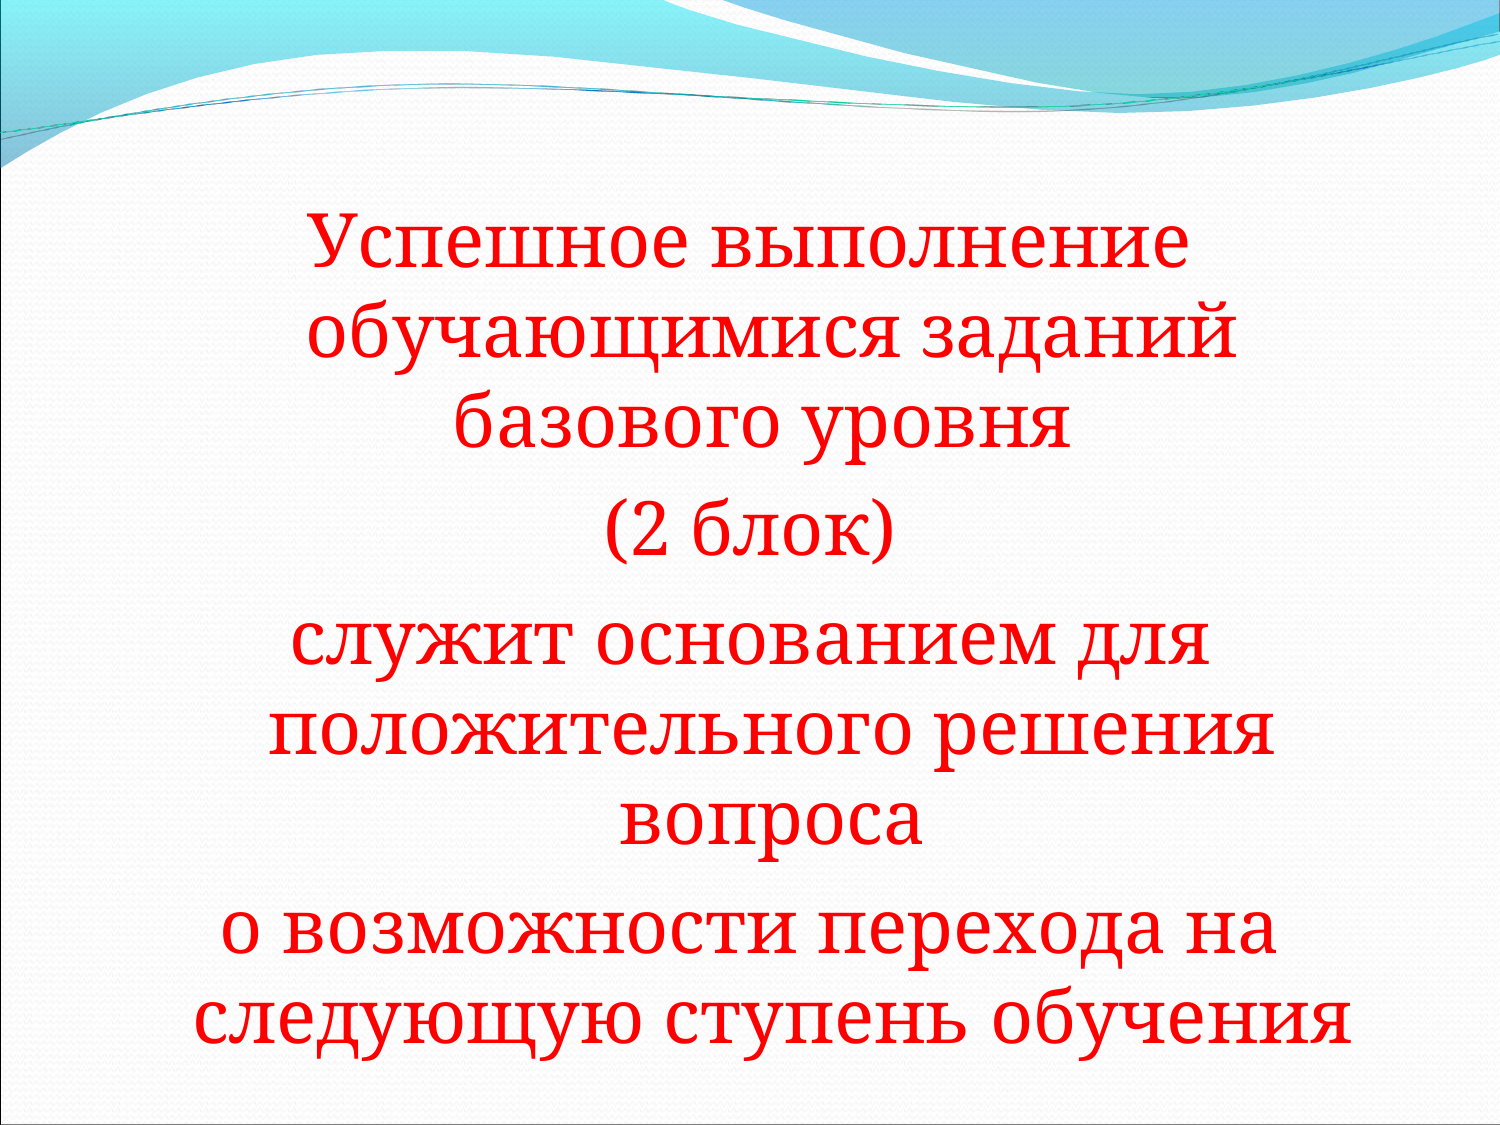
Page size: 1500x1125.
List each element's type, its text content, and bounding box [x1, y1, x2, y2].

list Успешное выполнение обучающимися заданий базового уровня (2 блок) служит основанием для положительного решения вопроса о возможности перехода на следующую ступень обучения [75, 184, 1426, 1085]
picture [0, 0, 1500, 1125]
